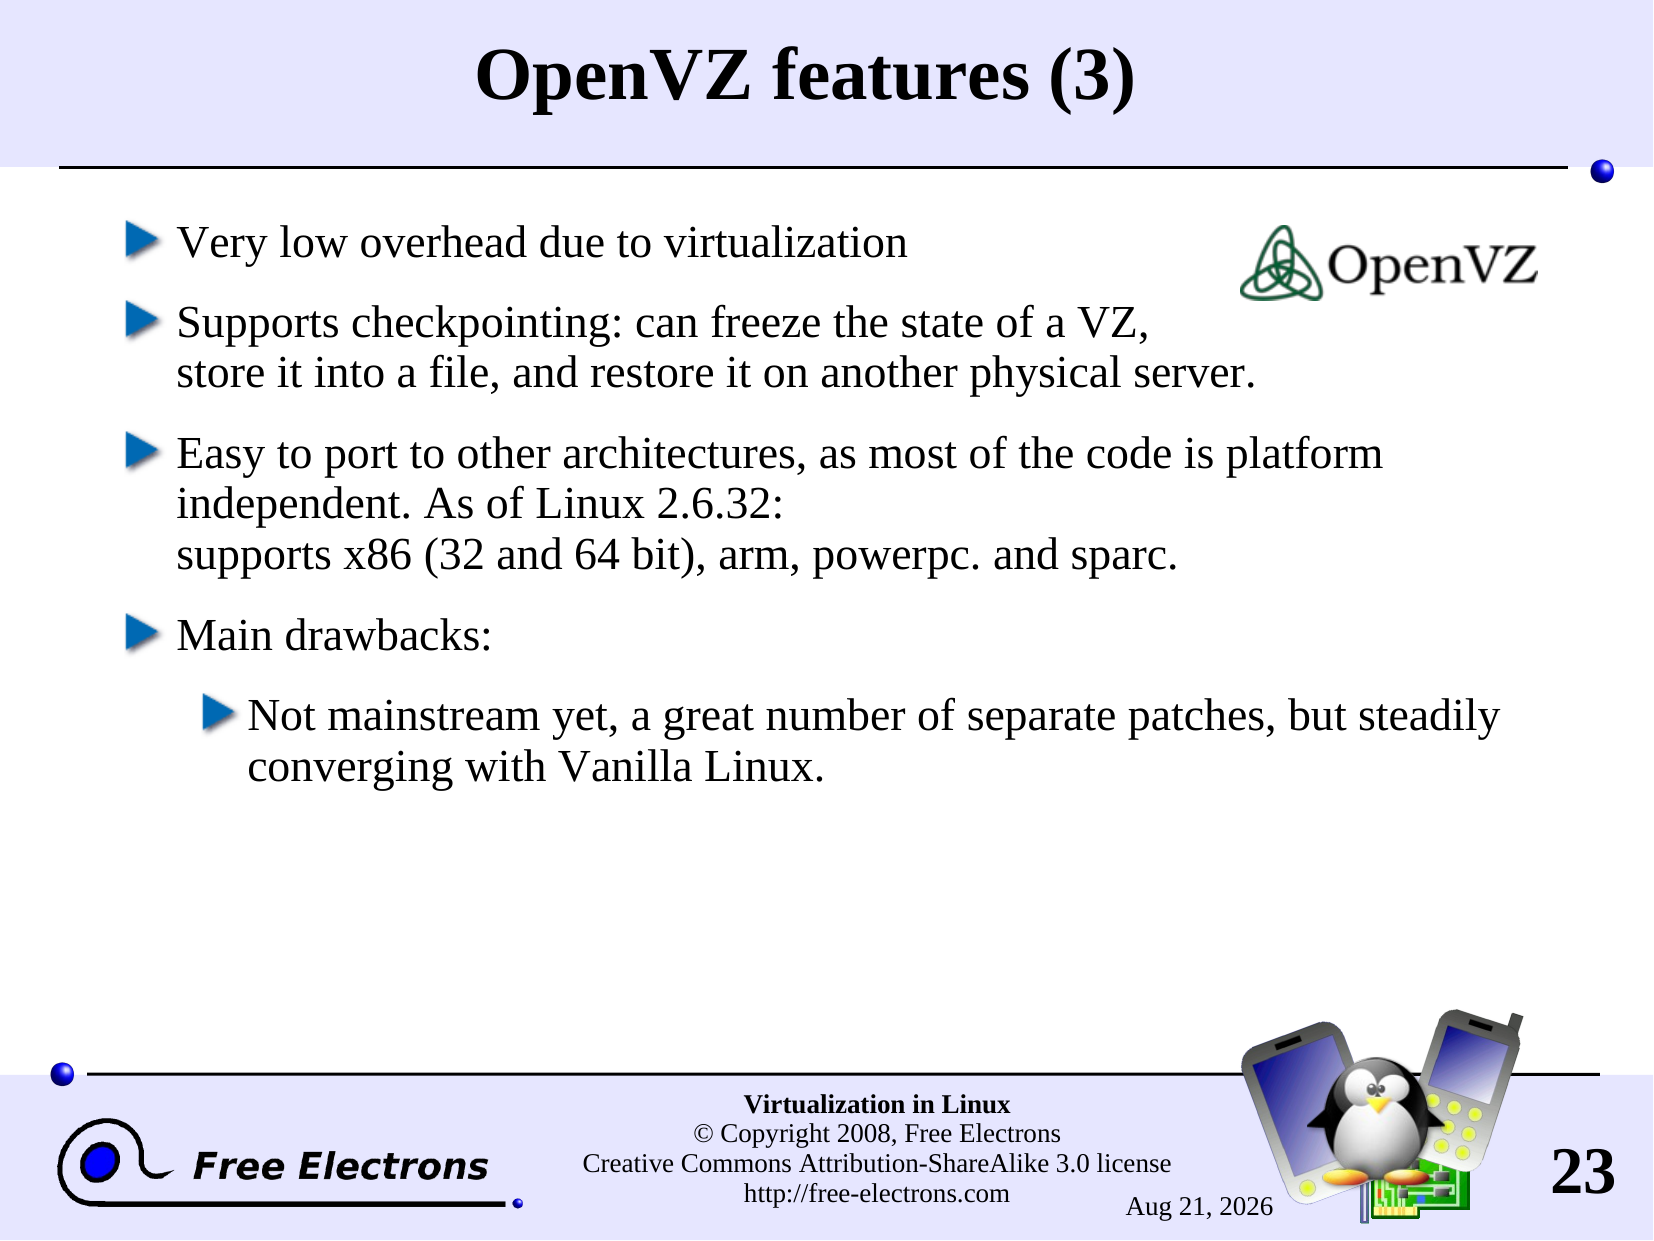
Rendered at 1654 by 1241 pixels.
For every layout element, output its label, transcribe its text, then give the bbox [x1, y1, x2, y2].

picture [1231, 1007, 1538, 1241]
list Very low overhead due to virtualization Supports checkpointing: can freeze the state of a VZ, store it into a file, and restore it on another physical server. Easy to port to other architectures, as most of the code is platform independent. As of Linux 2.6.32: supports x86 (32 and 64 bit), arm, powerpc. and sparc. Main drawbacks: Not mainstream yet, a great number of separate patches, but steadily converging with Vanilla Linux. [105, 216, 1518, 1066]
title OpenVZ features (3) [60, 25, 1551, 124]
picture [50, 1107, 527, 1216]
picture [1240, 225, 1538, 301]
